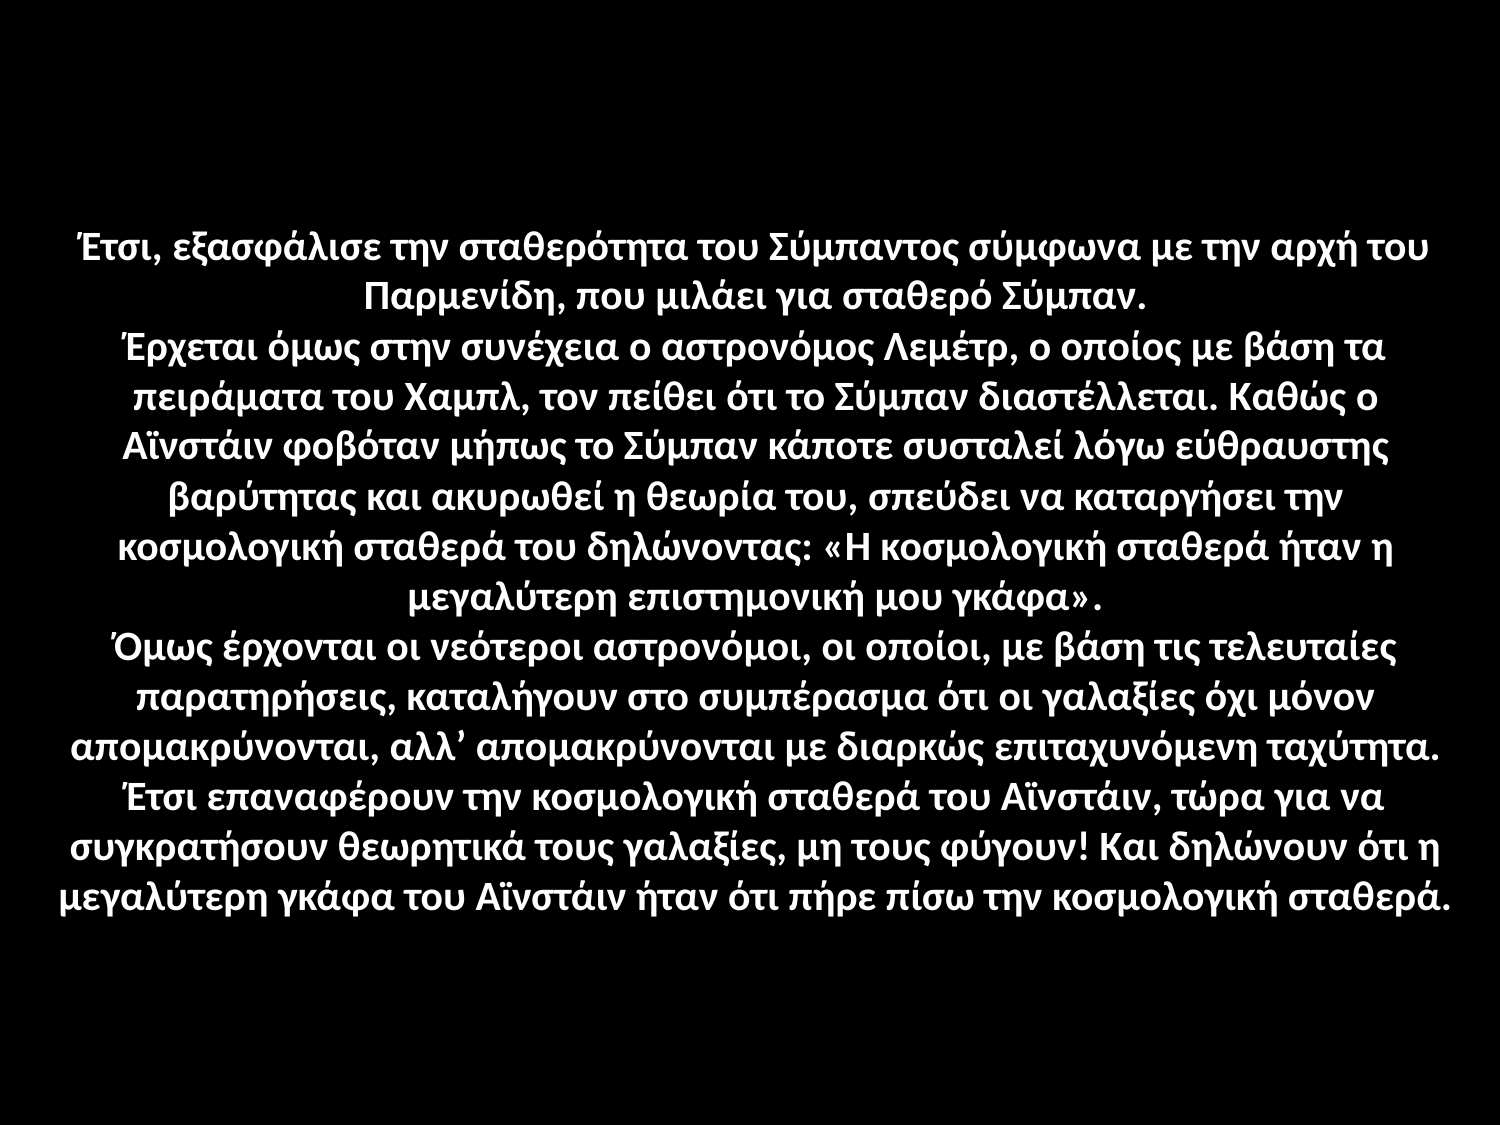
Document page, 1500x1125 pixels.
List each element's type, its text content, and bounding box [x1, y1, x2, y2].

text_box Έτσι, εξασφάλισε την σταθερότητα του Σύμπαντος σύμφωνα με την αρχή του Παρμενίδη, που μιλάει για σταθερό Σύμπαν. Έρχεται όμως στην συνέχεια ο αστρονόμος Λεμέτρ, ο οποίος με βάση τα πειράματα του Χαμπλ, τον πείθει ότι το Σύμπαν διαστέλλεται. Καθώς ο Αϊνστάιν φοβόταν μήπως το Σύμπαν κάποτε συσταλεί λόγω εύθραυστης βαρύτητας και ακυρωθεί η θεωρία του, σπεύδει να καταργήσει την κοσμολογική σταθερά του δηλώνοντας: «Η κοσμολογική σταθερά ήταν η μεγαλύτερη επιστημονική μου γκάφα». Όμως έρχονται οι νεότεροι αστρονόμοι, οι οποίοι, με βάση τις τελευταίες παρατηρήσεις, καταλήγουν στο συμπέρασμα ότι οι γαλαξίες όχι μόνον απομακρύνονται, αλλ’ απομακρύνονται με διαρκώς επιταχυνόμενη ταχύτητα. Έτσι επαναφέρουν την κοσμολογική σταθερά του Αϊνστάιν, τώρα για να συγκρατήσουν θεωρητικά τους γαλαξίες, μη τους φύγουν! Και δηλώνουν ότι η μεγαλύτερη γκάφα του Αϊνστάιν ήταν ότι πήρε πίσω την κοσμολογική σταθερά. [35, 210, 1477, 977]
